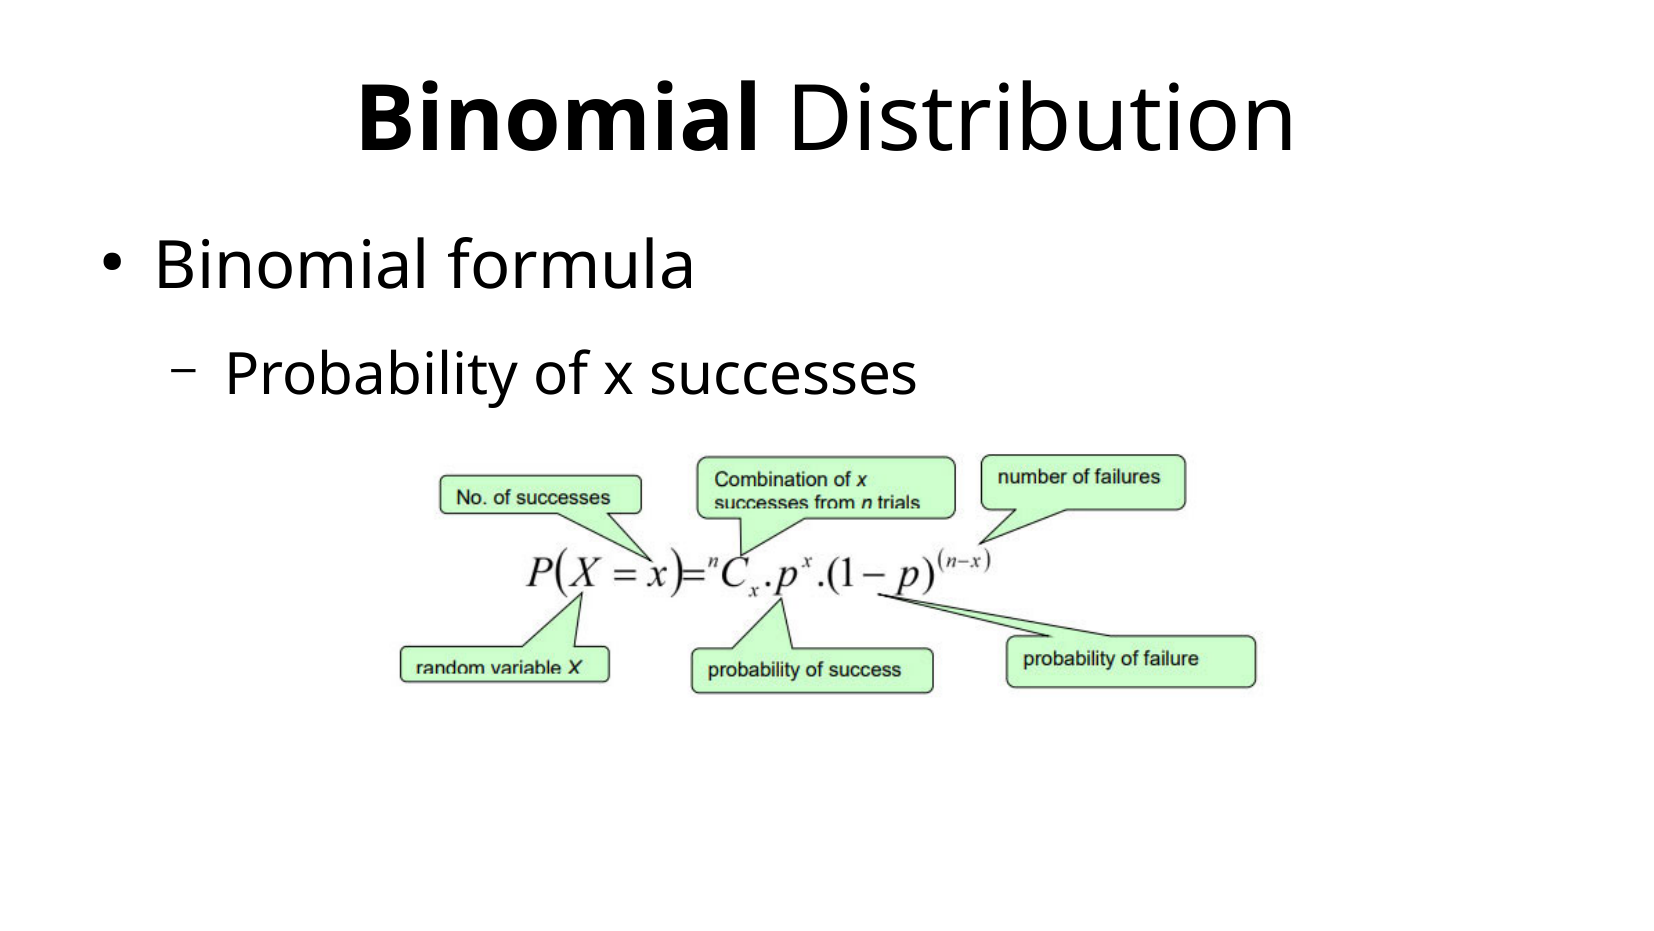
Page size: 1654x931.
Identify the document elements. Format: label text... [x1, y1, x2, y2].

picture [389, 442, 1270, 703]
title Binomial Distribution [82, 37, 1571, 193]
list Binomial formula Probability of x successes [82, 217, 1571, 758]
